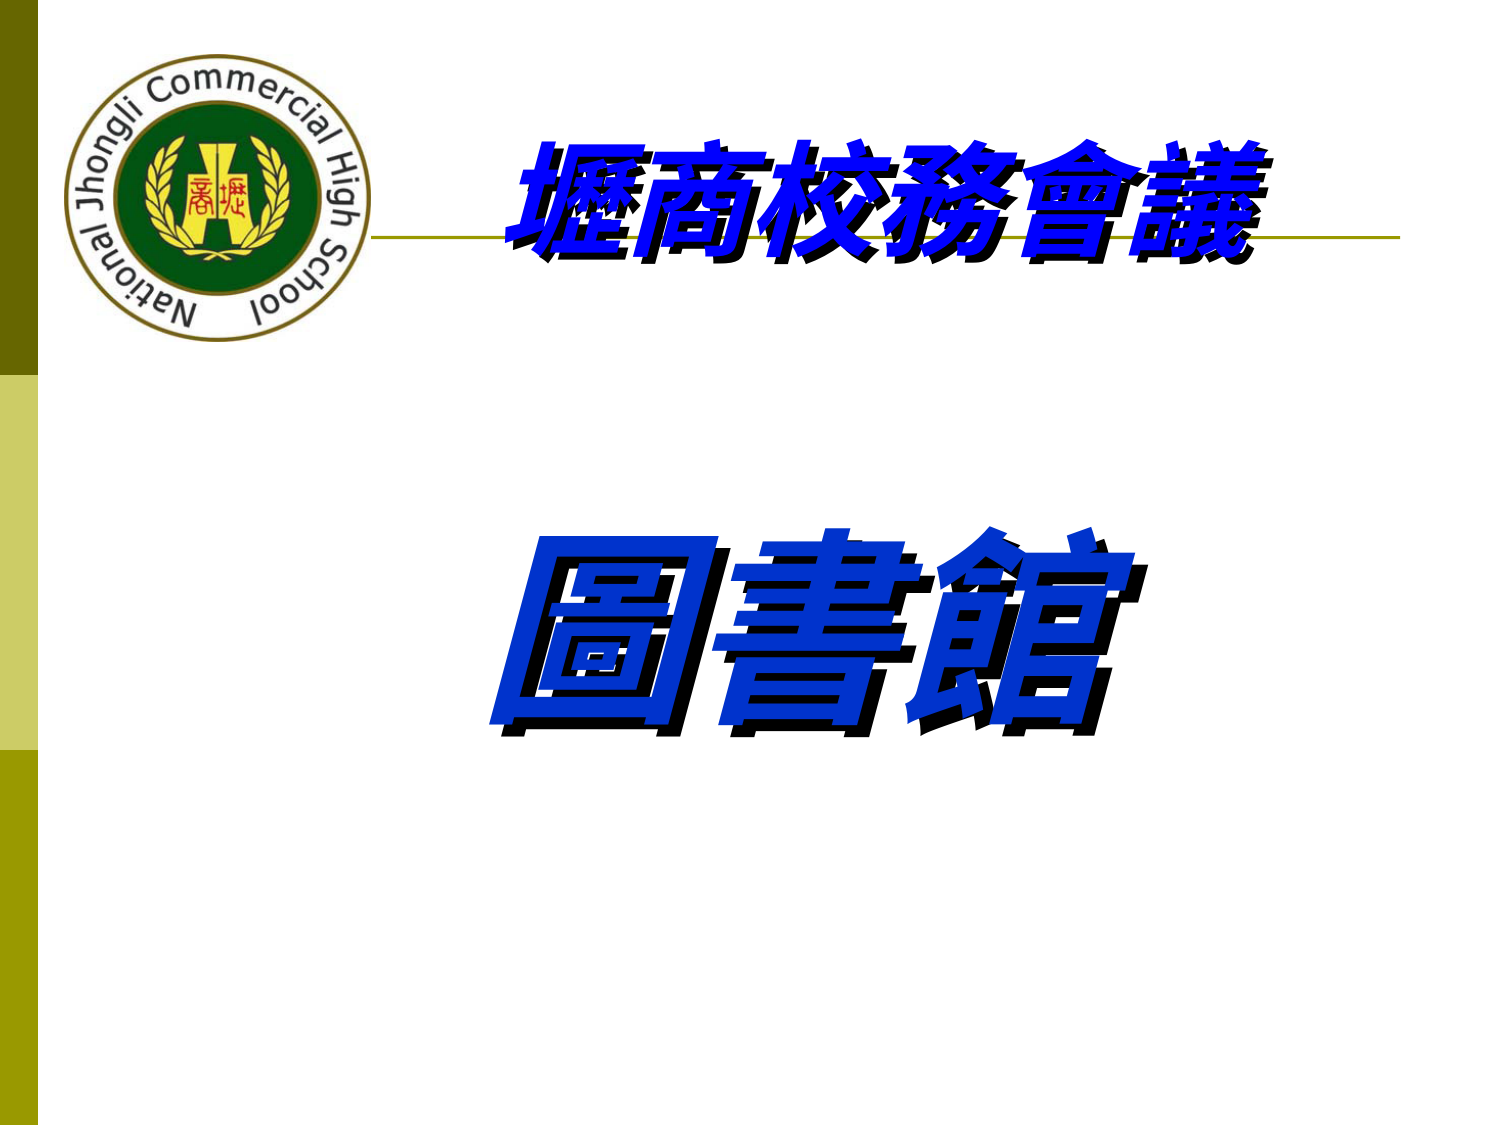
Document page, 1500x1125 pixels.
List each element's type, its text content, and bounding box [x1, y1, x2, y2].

picture [64, 54, 371, 342]
title 壢商校務會議 [371, 113, 1436, 242]
subtitle 圖書館 [147, 538, 1436, 826]
